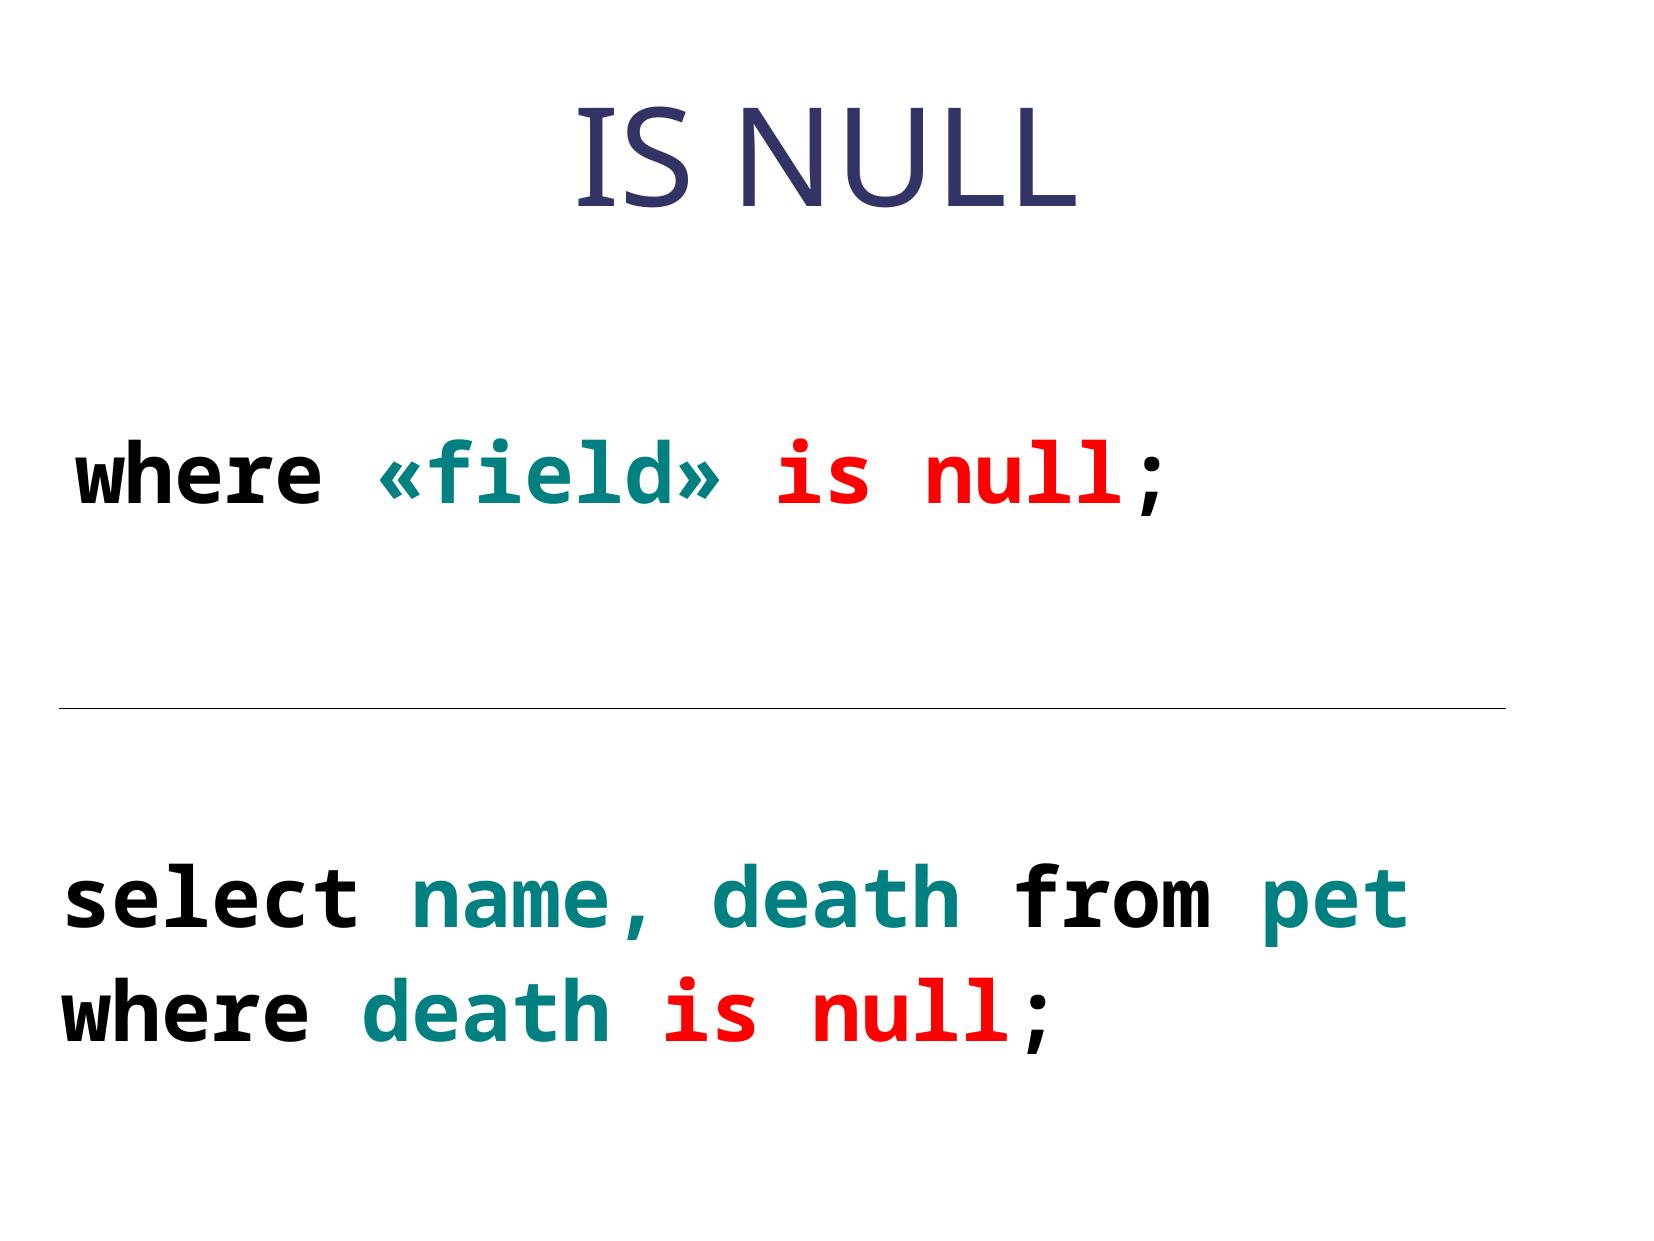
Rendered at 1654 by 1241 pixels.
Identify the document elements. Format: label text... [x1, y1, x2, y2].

title IS NULL [82, 56, 1571, 250]
subtitle where «field» is null; [75, 391, 1613, 551]
text_box select name, death from pet where death is null; [61, 856, 1565, 1049]
